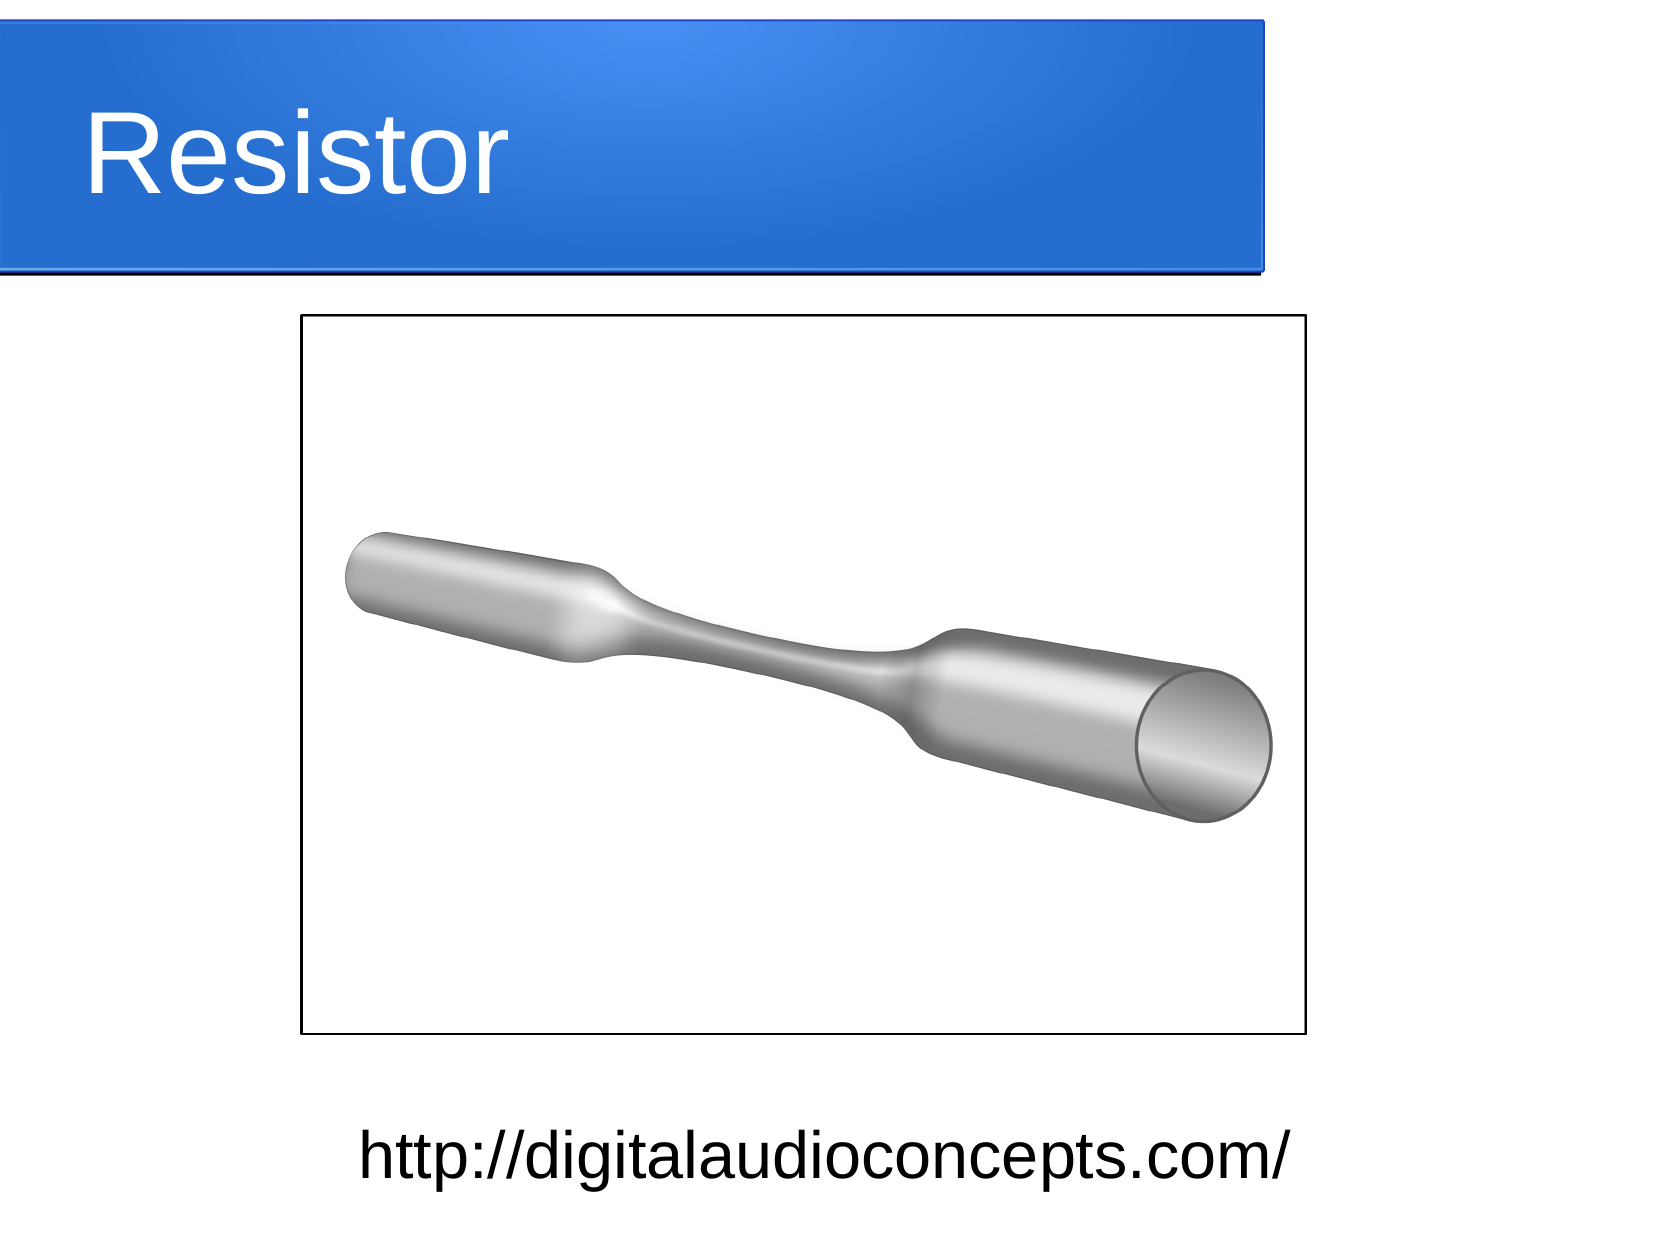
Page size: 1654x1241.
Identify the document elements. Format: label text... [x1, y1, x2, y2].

picture [300, 314, 1307, 1036]
title Resistor [82, 49, 1250, 257]
subtitle http://digitalaudioconcepts.com/ [30, 1095, 1621, 1216]
